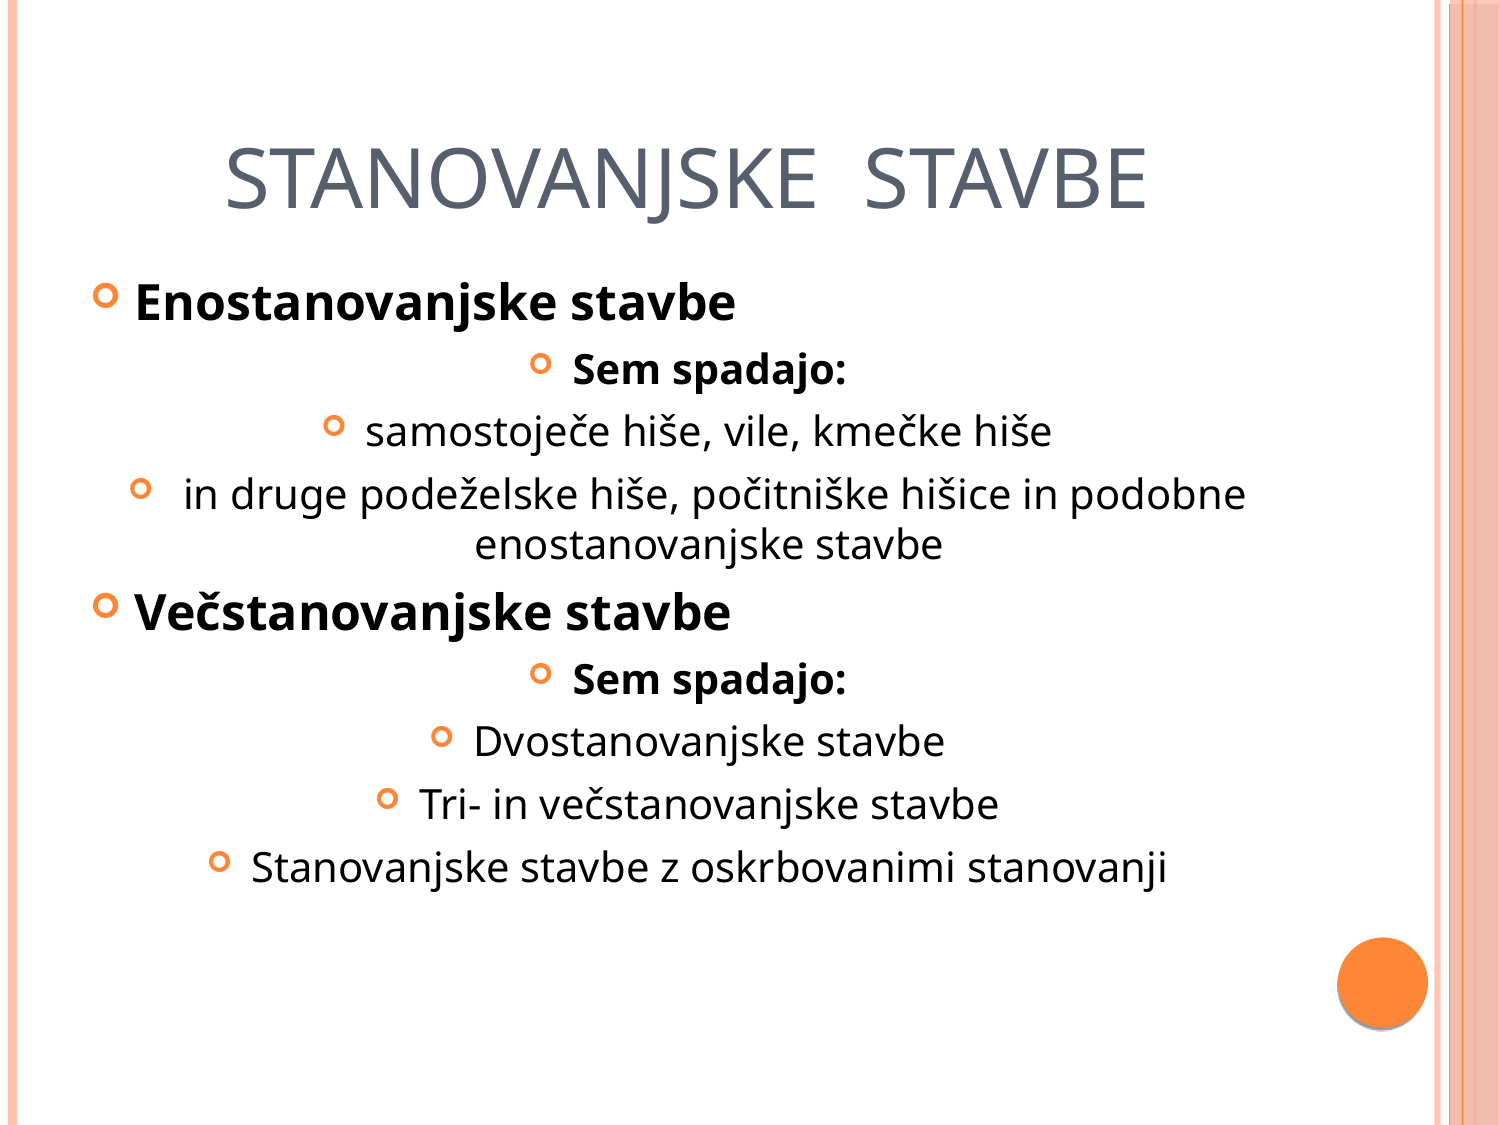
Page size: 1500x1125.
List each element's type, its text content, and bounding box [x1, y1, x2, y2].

list Enostanovanjske stavbe Sem spadajo: samostoječe hiše, vile, kmečke hiše in druge podeželske hiše, počitniške hišice in podobne enostanovanjske stavbe Večstanovanjske stavbe Sem spadajo: Dvostanovanjske stavbe Tri- in večstanovanjske stavbe Stanovanjske stavbe z oskrbovanimi stanovanji [75, 262, 1300, 1062]
title STANOVANJSKE STAVBE [75, 45, 1300, 233]
